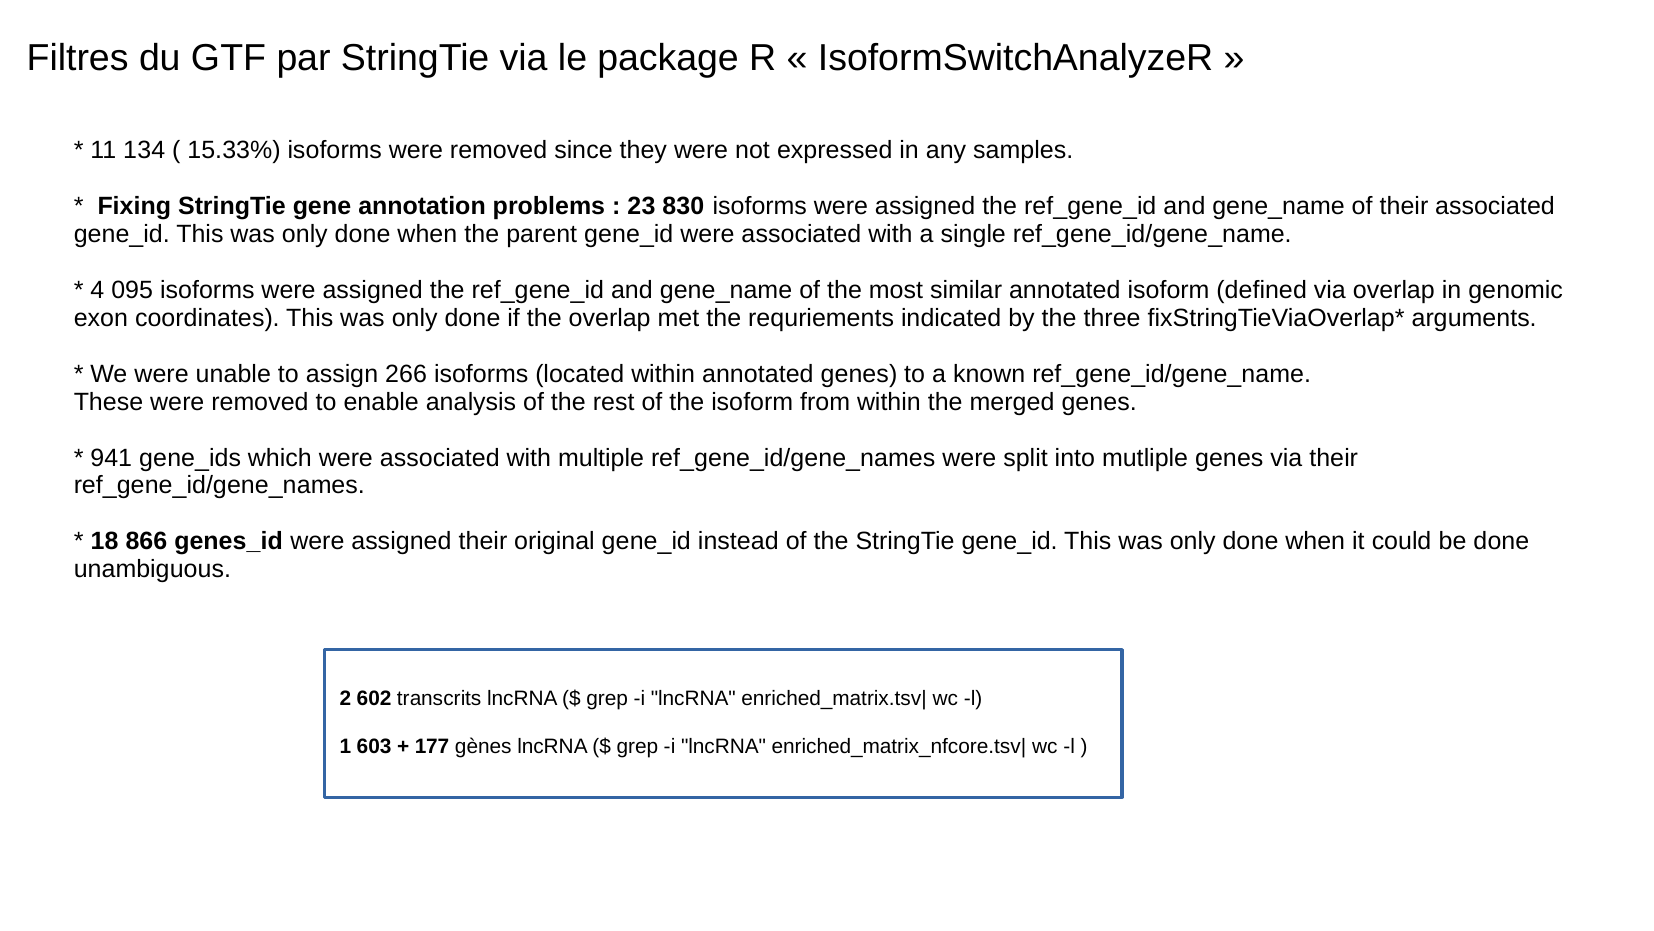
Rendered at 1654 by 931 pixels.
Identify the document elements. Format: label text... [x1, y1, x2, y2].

text_box * 11 134 ( 15.33%) isoforms were removed since they were not expressed in any samples. * Fixing StringTie gene annotation problems : 23 830 isoforms were assigned the ref_gene_id and gene_name of their associated gene_id. This was only done when the parent gene_id were associated with a single ref_gene_id/gene_name. * 4 095 isoforms were assigned the ref_gene_id and gene_name of the most similar annotated isoform (defined via overlap in genomic exon coordinates). This was only done if the overlap met the requriements indicated by the three fixStringTieViaOverlap* arguments. * We were unable to assign 266 isoforms (located within annotated genes) to a known ref_gene_id/gene_name. These were removed to enable analysis of the rest of the isoform from within the merged genes. * 941 gene_ids which were associated with multiple ref_gene_id/gene_names were split into mutliple genes via their ref_gene_id/gene_names. * 18 866 genes_id were assigned their original gene_id instead of the StringTie gene_id. This was only done when it could be done unambiguous. [59, 127, 1610, 619]
text_box Filtres du GTF par StringTie via le package R « IsoformSwitchAnalyzeR » [11, 29, 1260, 128]
text_box 2 602 transcrits lncRNA ($ grep -i "lncRNA" enriched_matrix.tsv| wc -l) 1 603 + 177 gènes lncRNA ($ grep -i "lncRNA" enriched_matrix_nfcore.tsv| wc -l ) [326, 679, 1120, 796]
text_box 2 602 transcrits lncRNA ($ grep -i "lncRNA" enriched_matrix.tsv| wc -l) 1 603 + 177 gènes lncRNA ($ grep -i "lncRNA" enriched_matrix_nfcore.tsv| wc -l ) [324, 679, 1241, 814]
